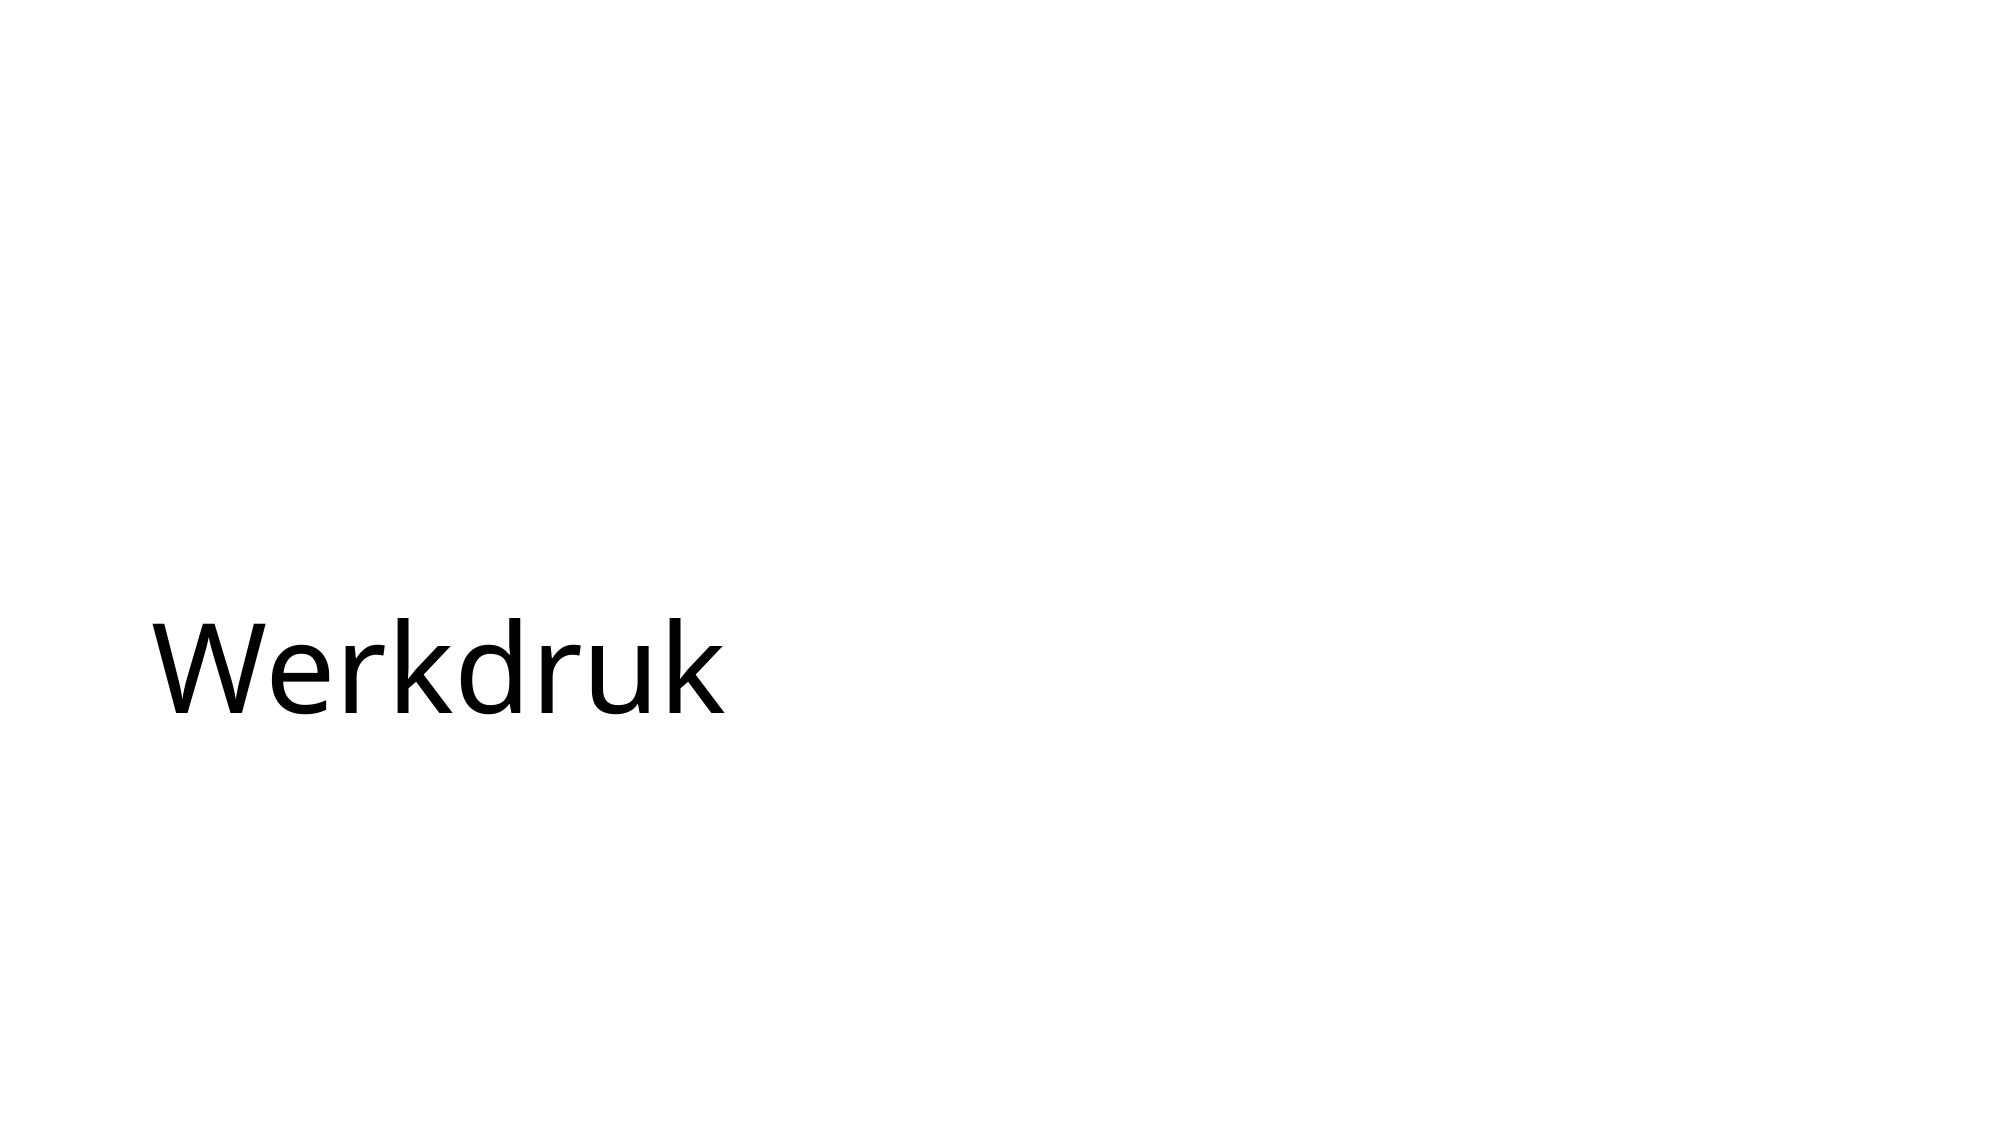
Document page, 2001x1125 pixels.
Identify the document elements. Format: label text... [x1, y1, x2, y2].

title Werkdruk [136, 280, 1862, 749]
